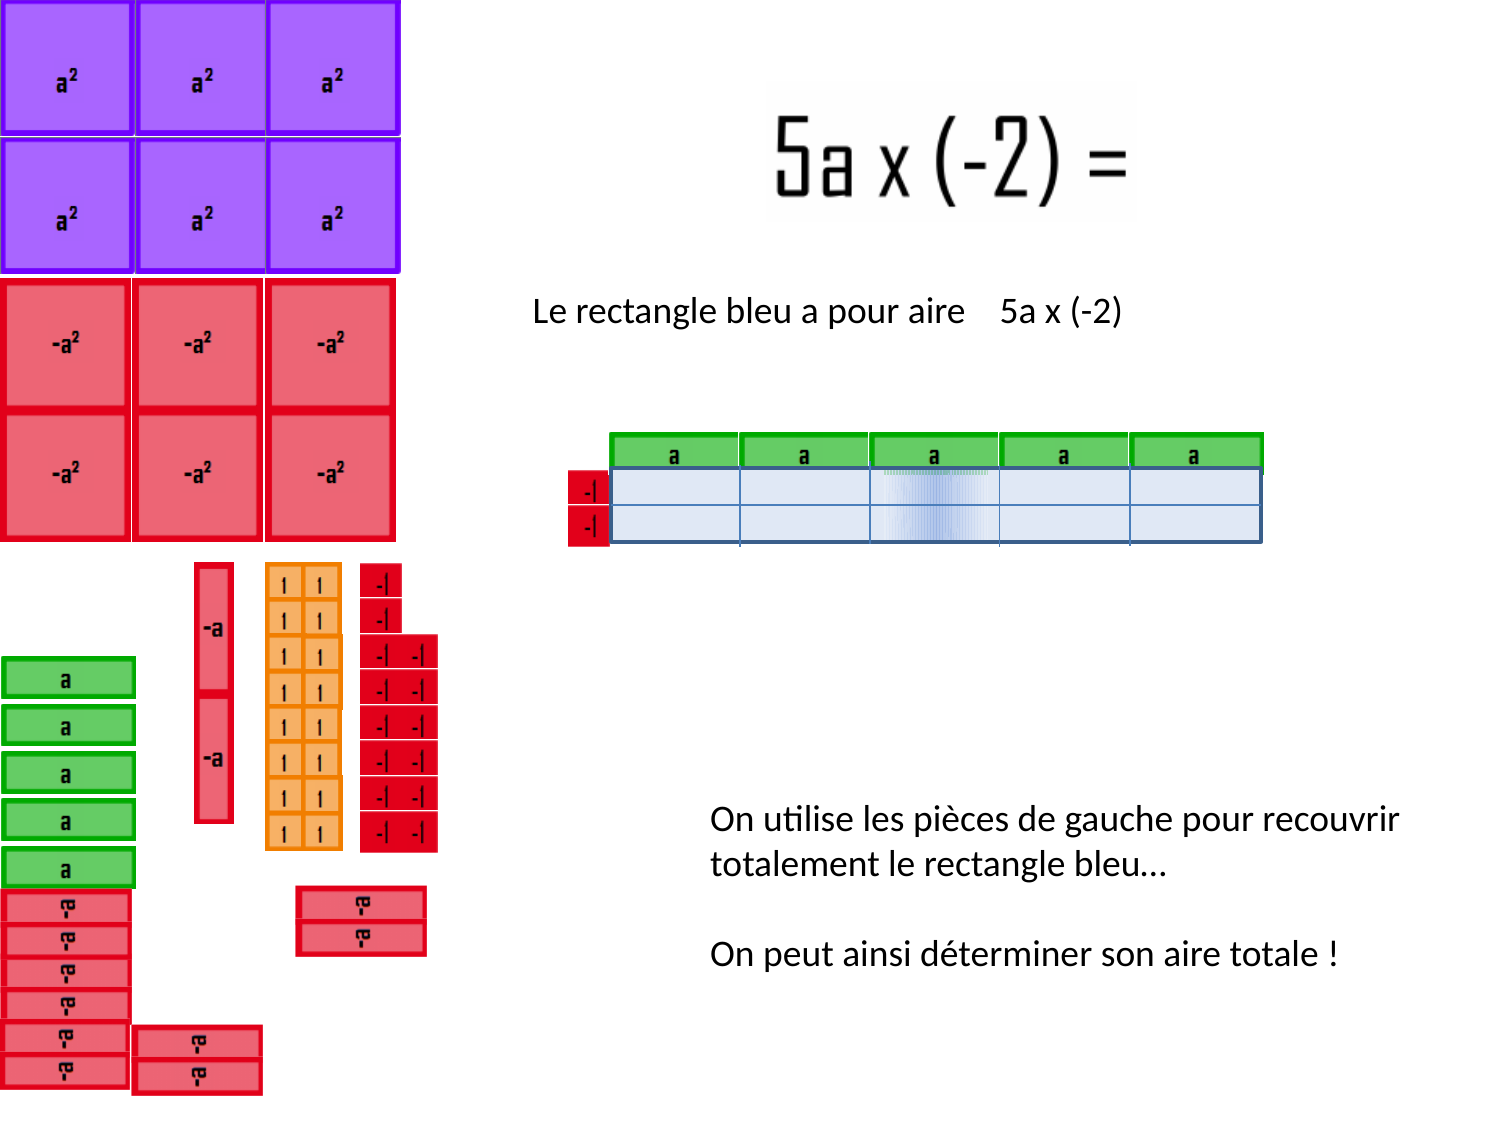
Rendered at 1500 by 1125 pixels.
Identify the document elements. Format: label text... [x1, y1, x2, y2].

picture [295, 885, 427, 957]
text_box [1000, 467, 1129, 504]
text_box [1131, 467, 1261, 504]
picture [0, 656, 136, 699]
picture [0, 846, 263, 1096]
text_box [611, 506, 739, 542]
picture [265, 562, 343, 851]
picture [194, 562, 234, 824]
picture [0, 798, 136, 841]
picture [0, 751, 136, 794]
text_box [741, 506, 869, 542]
text_box On utilise les pièces de gauche pour recouvrir totalement le rectangle bleu… On peut ainsi déterminer son aire totale ! [695, 786, 1425, 982]
picture [0, 704, 136, 747]
picture [761, 66, 1137, 232]
picture [568, 432, 1264, 548]
text_box [1131, 506, 1261, 542]
picture [0, 137, 401, 274]
text_box [1000, 506, 1129, 542]
text_box Le rectangle bleu a pour aire 5a x (-2) [517, 278, 1139, 339]
text_box [611, 467, 739, 504]
picture [265, 278, 396, 542]
text_box [741, 467, 869, 504]
text_box [871, 506, 999, 542]
picture [360, 562, 438, 854]
picture [132, 278, 263, 542]
picture [0, 278, 131, 542]
text_box [871, 467, 999, 504]
picture [0, 0, 401, 136]
